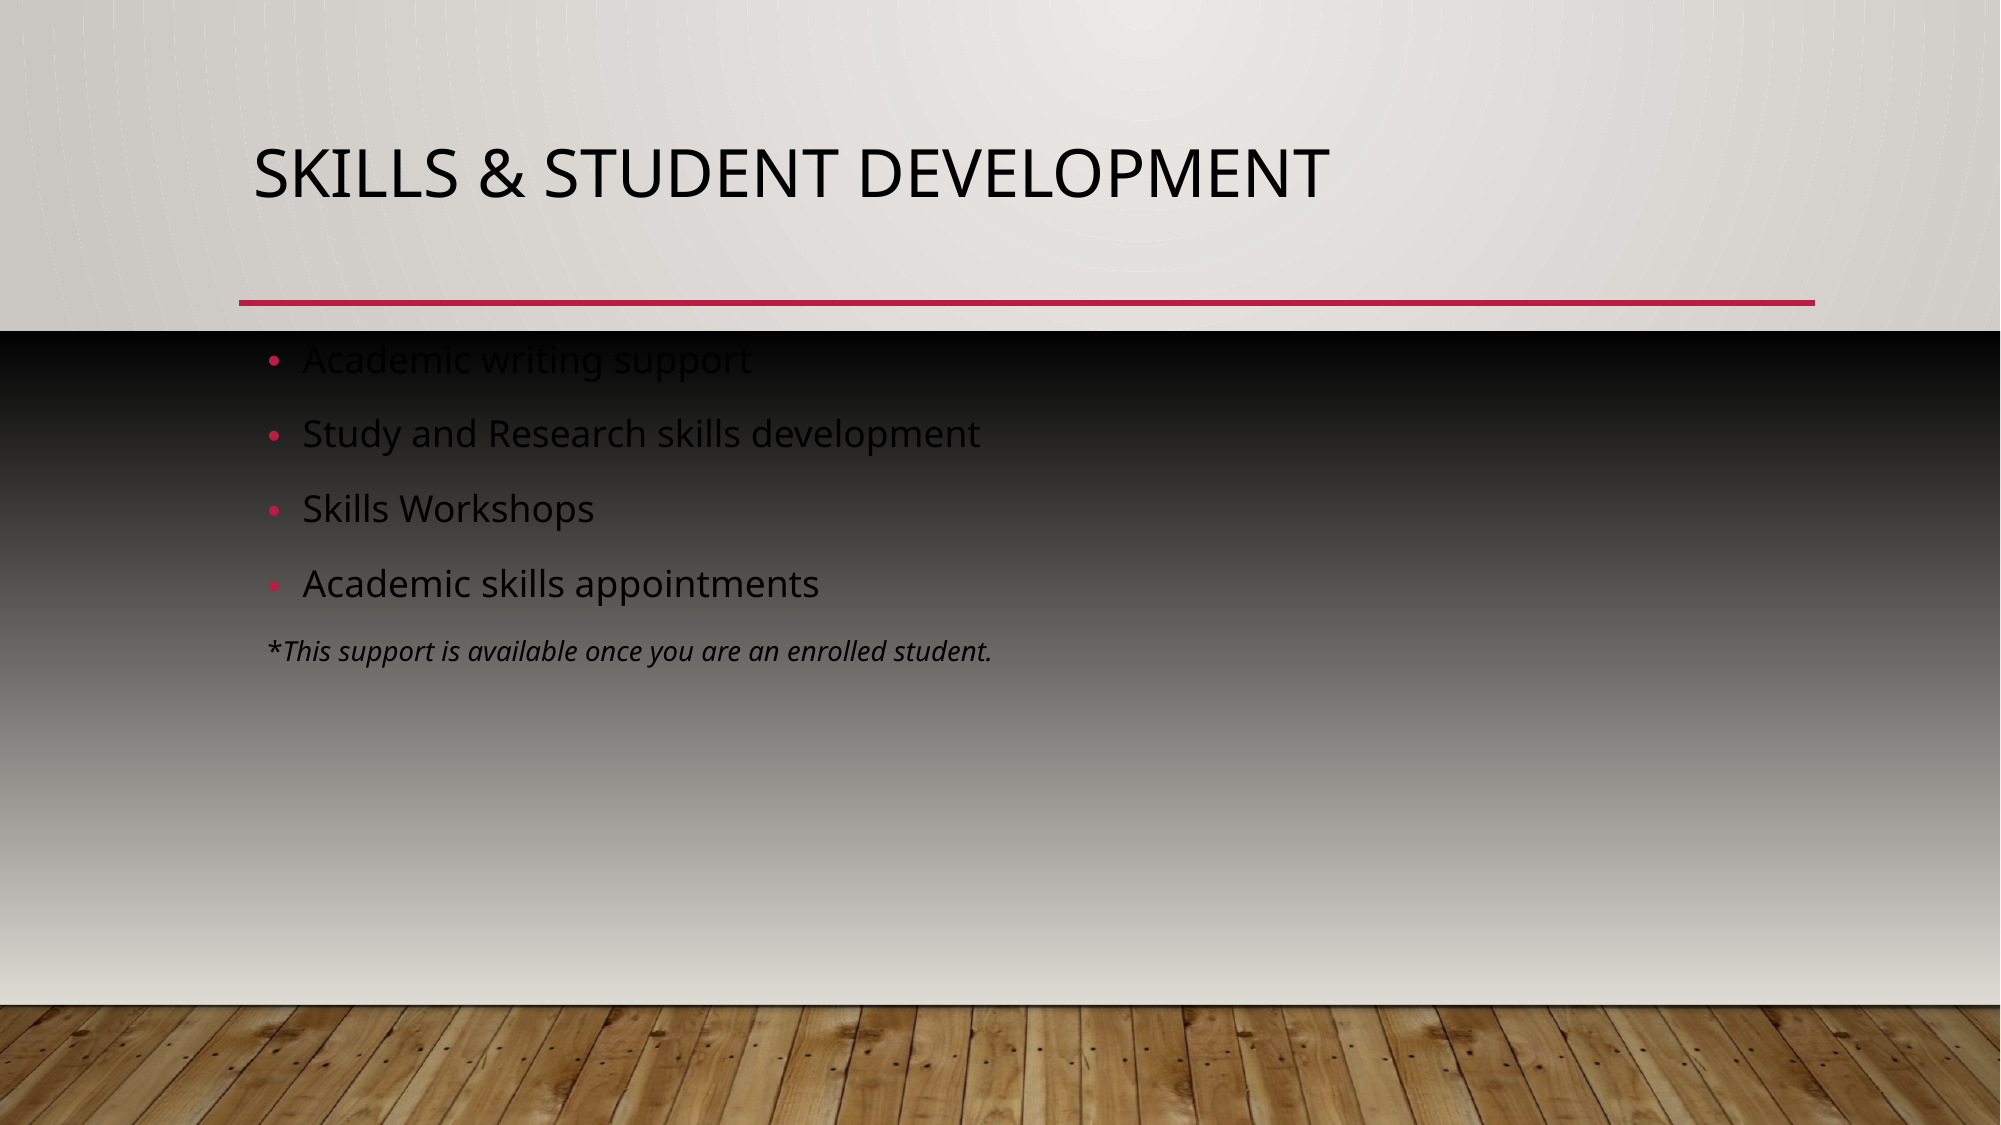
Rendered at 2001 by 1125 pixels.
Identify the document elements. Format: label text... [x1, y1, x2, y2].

list Academic writing support Study and Research skills development Skills Workshops Academic skills appointments *This support is available once you are an enrolled student. [252, 323, 1831, 679]
title Skills & Student Development [238, 131, 1814, 305]
